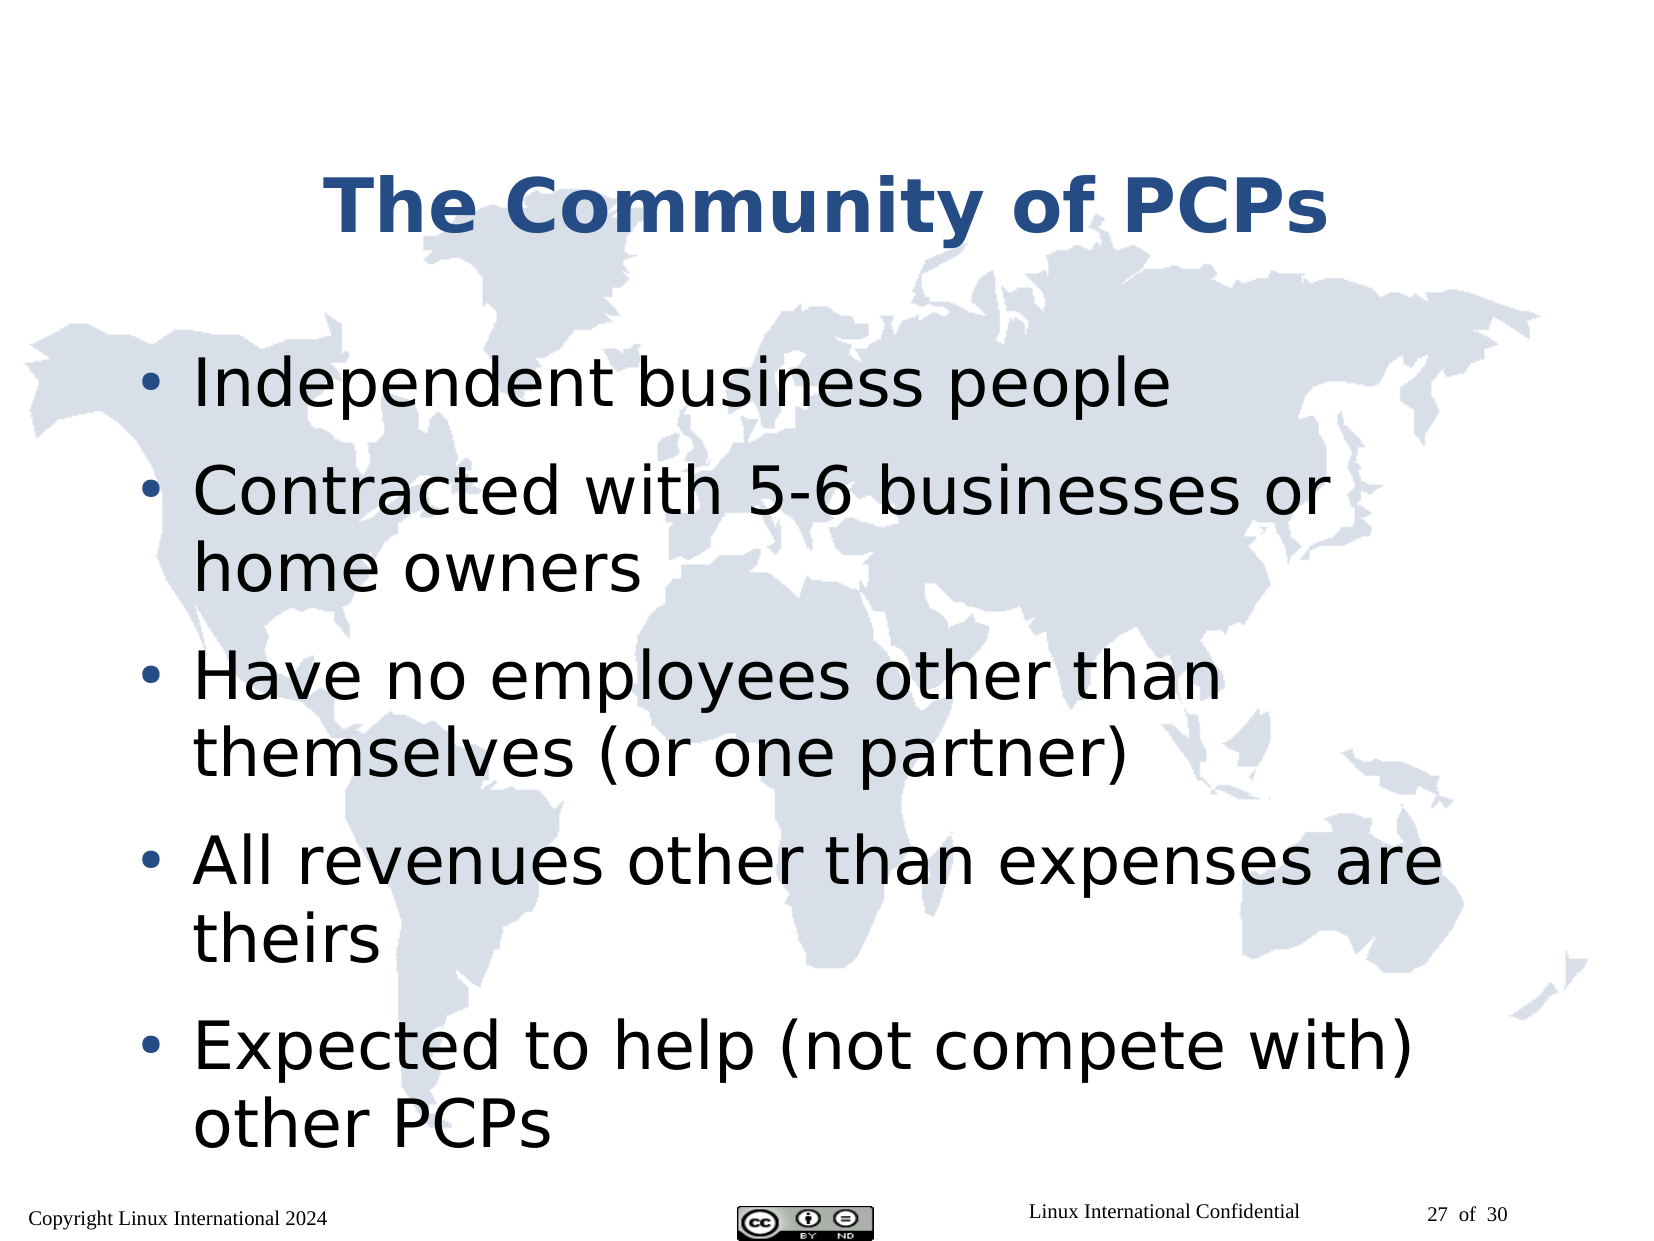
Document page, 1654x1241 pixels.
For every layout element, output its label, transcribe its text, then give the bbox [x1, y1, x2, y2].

list Independent business people Contracted with 5-6 businesses or home owners Have no employees other than themselves (or one partner) All revenues other than expenses are theirs Expected to help (not compete with) other PCPs [121, 344, 1534, 1163]
title The Community of PCPs [121, 102, 1534, 310]
picture [737, 1206, 874, 1241]
picture [0, 108, 1616, 1164]
